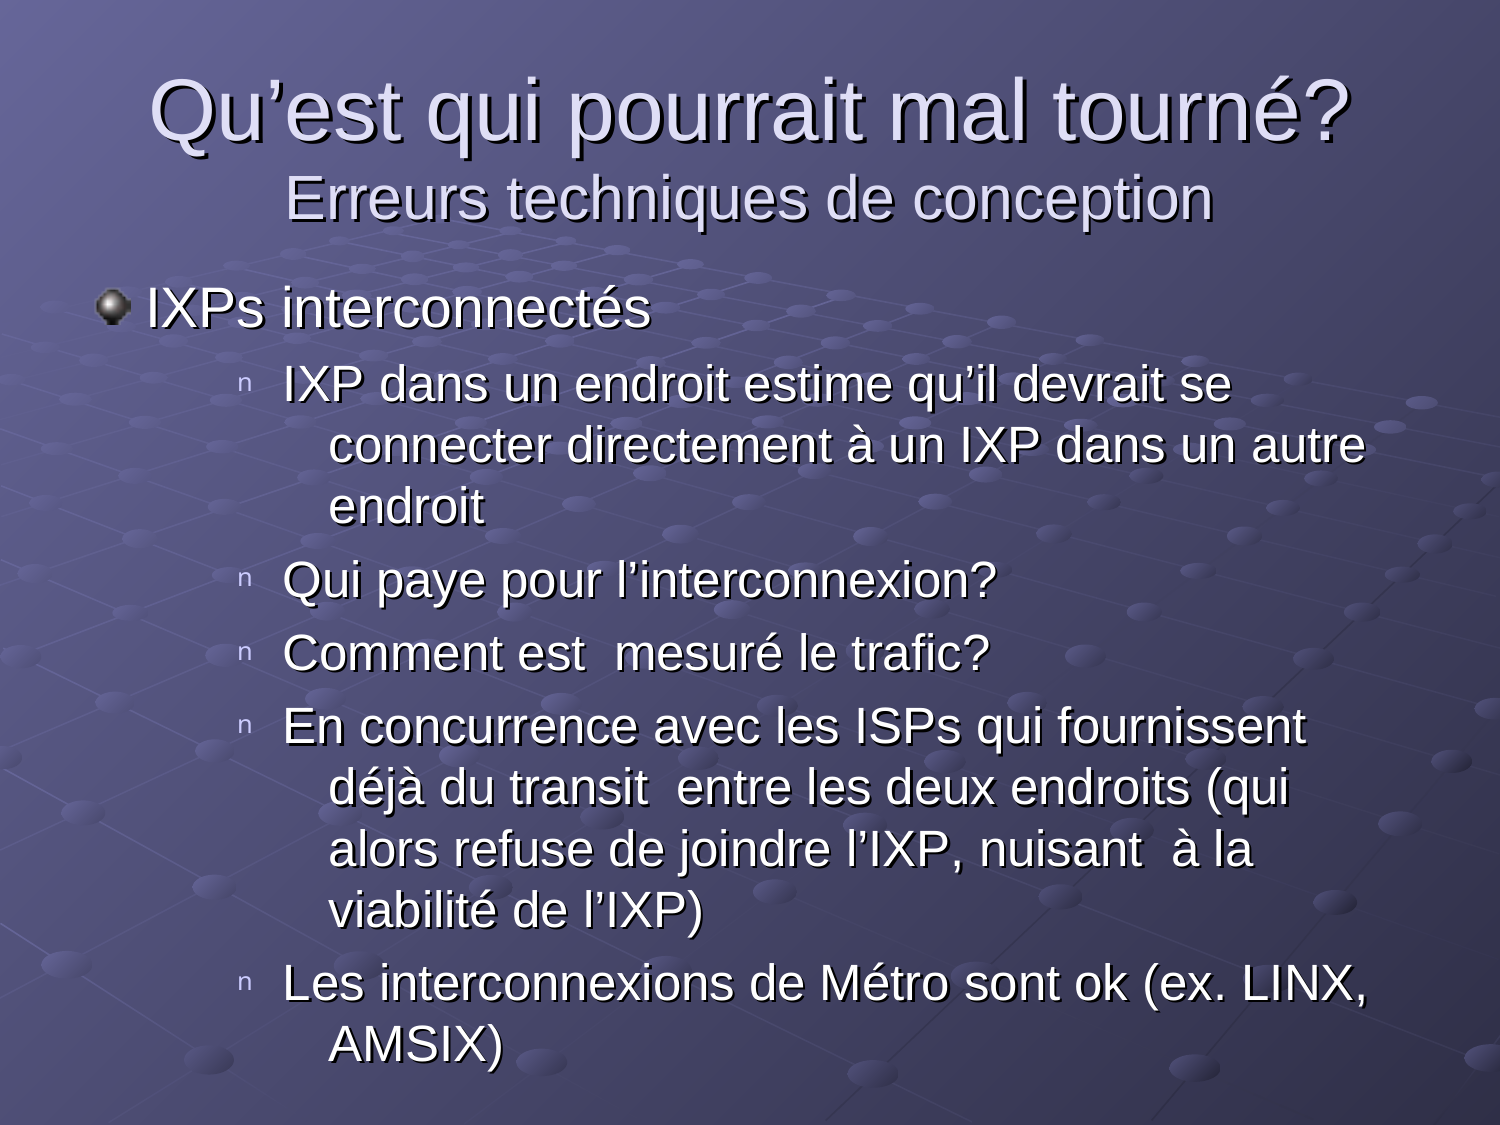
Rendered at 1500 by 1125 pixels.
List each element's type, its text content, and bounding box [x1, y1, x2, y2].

list IXPs interconnectés IXP dans un endroit estime qu’il devrait se connecter directement à un IXP dans un autre endroit Qui paye pour l’interconnexion? Comment est mesuré le trafic? En concurrence avec les ISPs qui fournissent déjà du transit entre les deux endroits (qui alors refuse de joindre l’IXP, nuisant à la viabilité de l’IXP) Les interconnexions de Métro sont ok (ex. LINX, AMSIX) [75, 262, 1426, 1088]
title Qu’est qui pourrait mal tourné? Erreurs techniques de conception [75, 45, 1426, 233]
